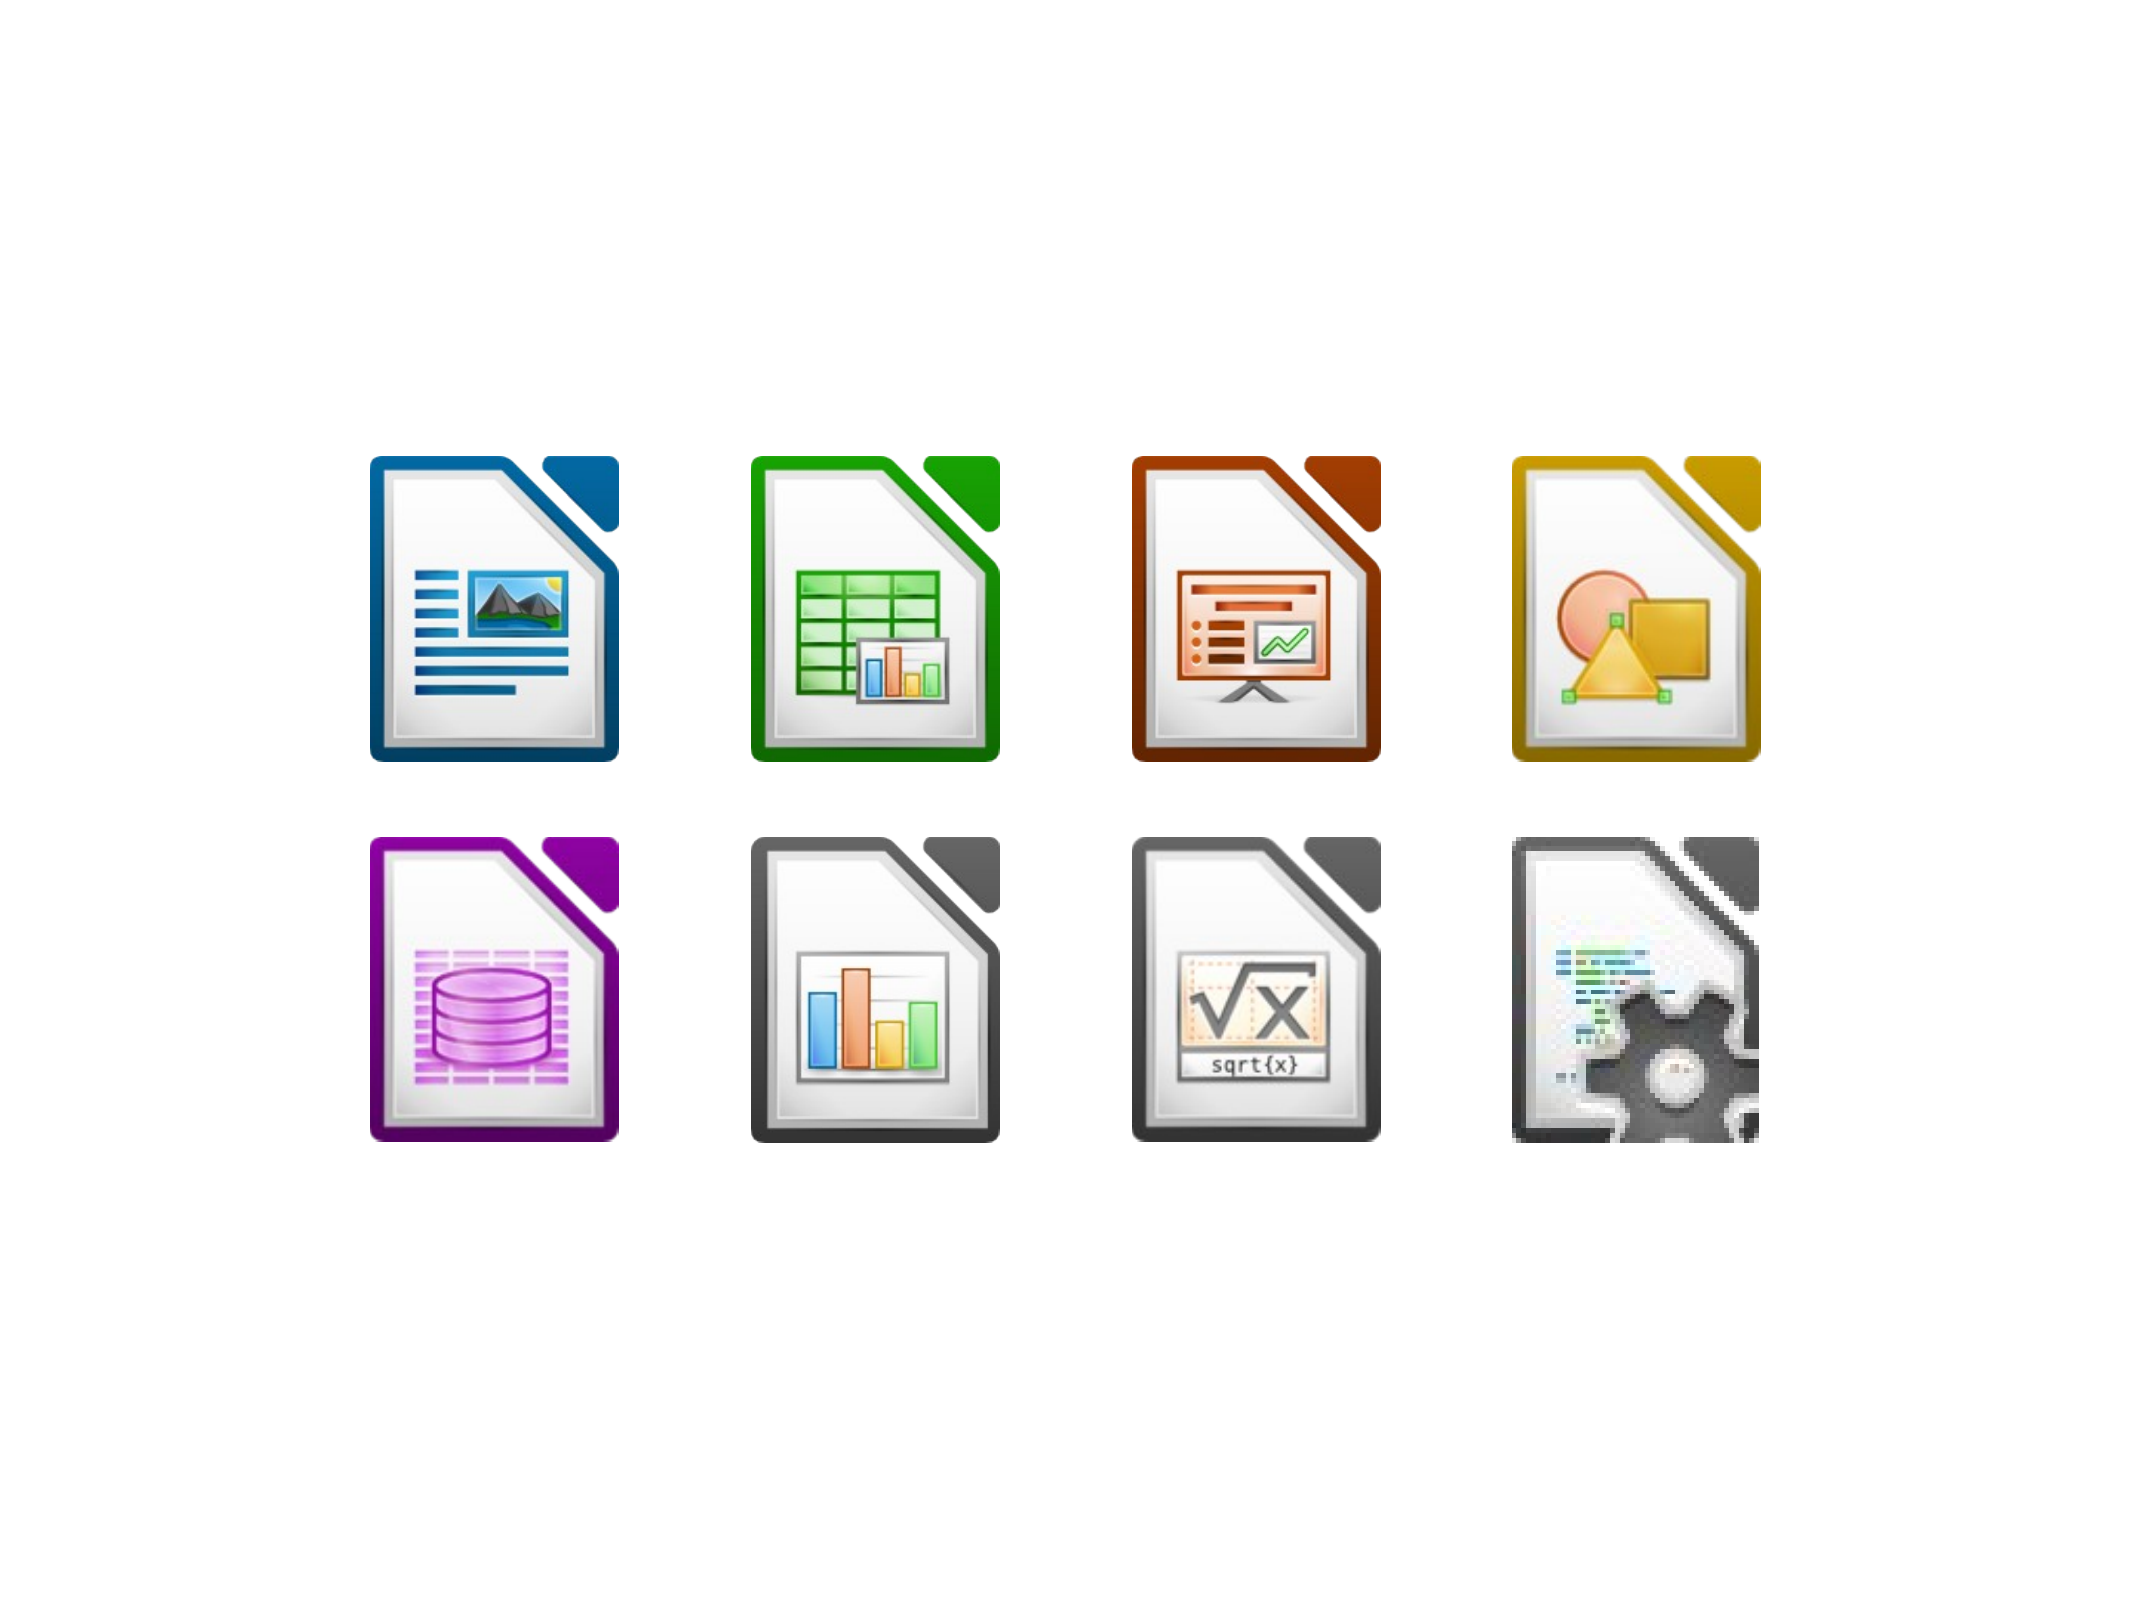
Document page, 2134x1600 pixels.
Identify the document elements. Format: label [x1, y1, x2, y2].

picture [1132, 456, 1381, 762]
picture [1512, 837, 1759, 1143]
picture [370, 837, 619, 1142]
picture [1512, 456, 1761, 762]
picture [1132, 837, 1381, 1142]
picture [370, 456, 619, 762]
picture [751, 837, 1000, 1143]
picture [370, 456, 380, 466]
picture [751, 456, 1000, 762]
